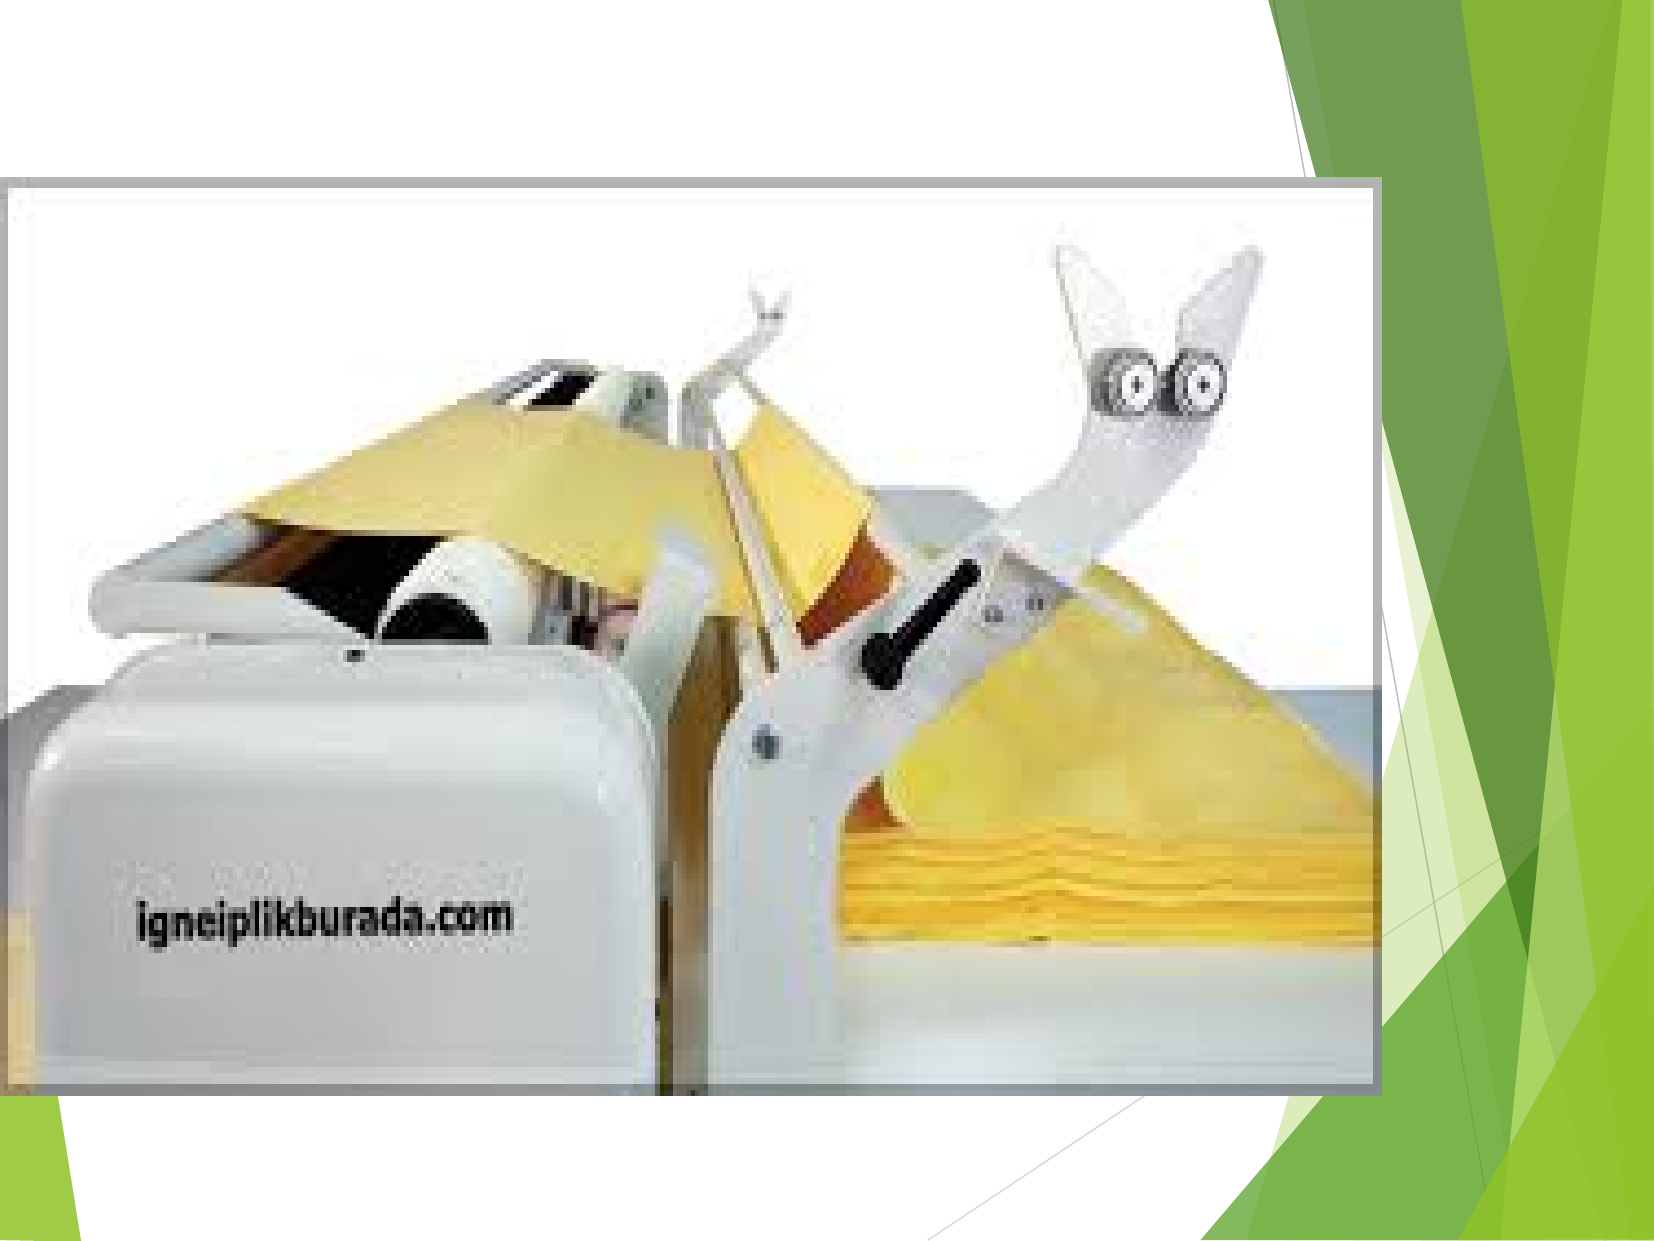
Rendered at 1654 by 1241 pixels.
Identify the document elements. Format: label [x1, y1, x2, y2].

picture [0, 177, 1382, 1096]
